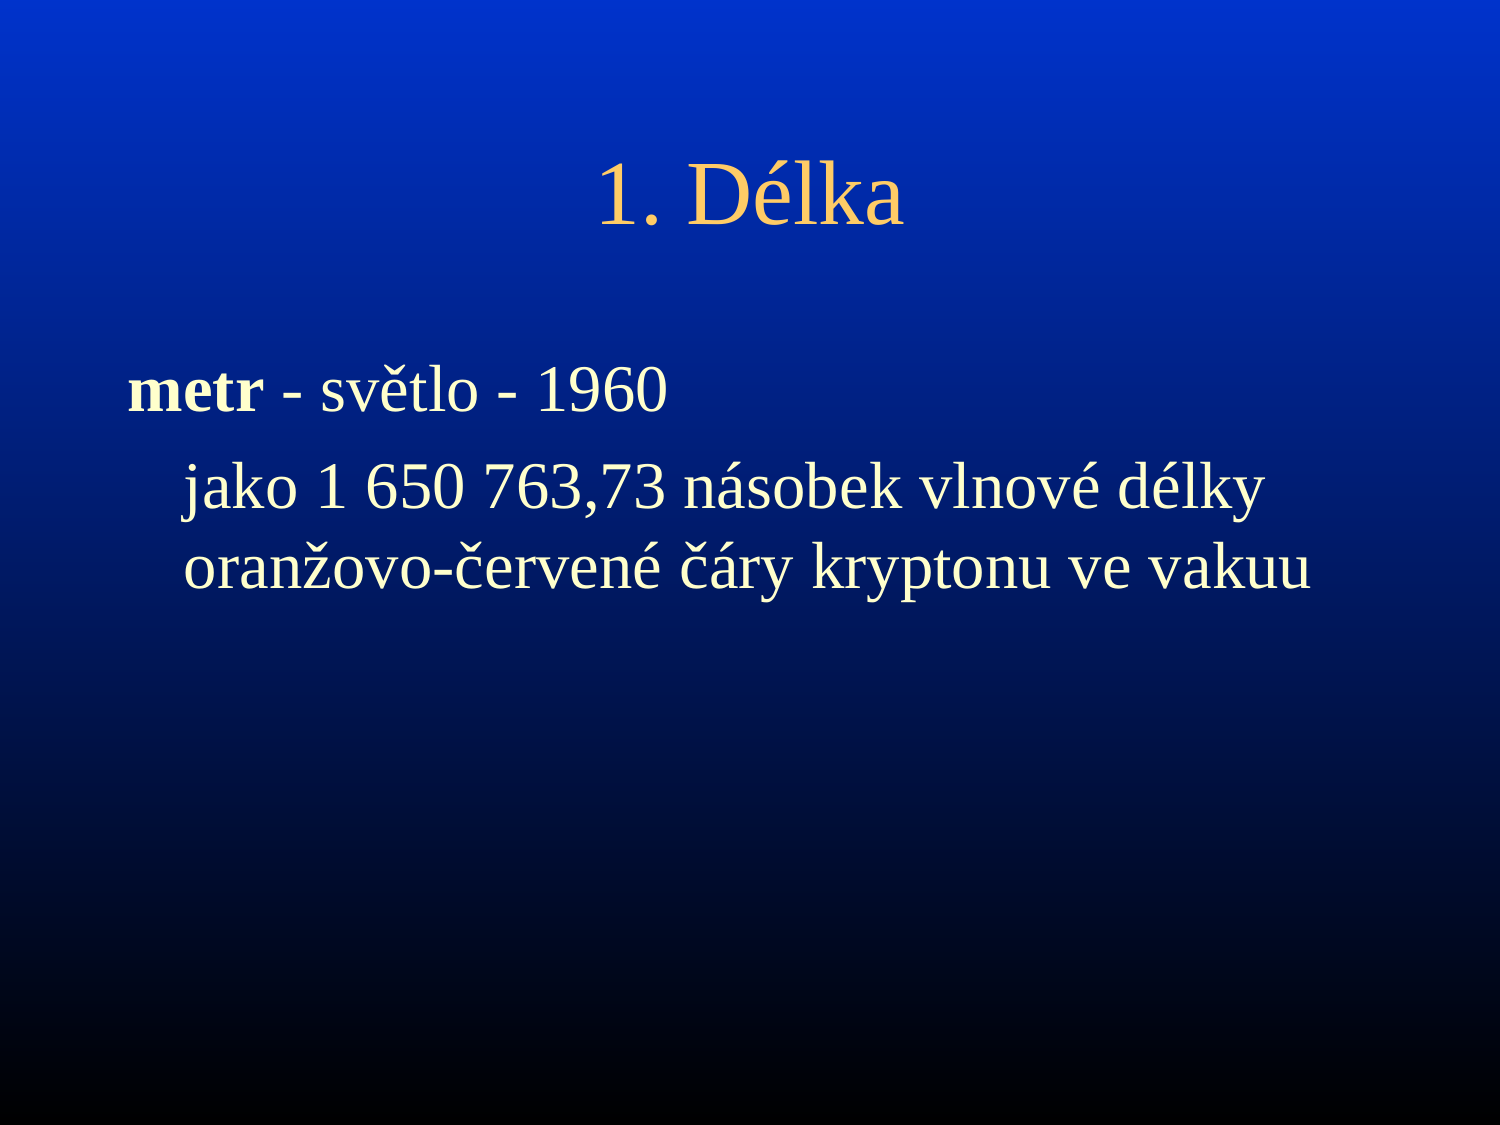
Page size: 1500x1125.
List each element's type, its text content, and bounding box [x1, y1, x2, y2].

title 1. Délka [112, 37, 1388, 250]
list metr - světlo - 1960 jako 1 650 763,73 násobek vlnové délky oranžovo-červené čáry kryptonu ve vakuu [112, 337, 1388, 1013]
